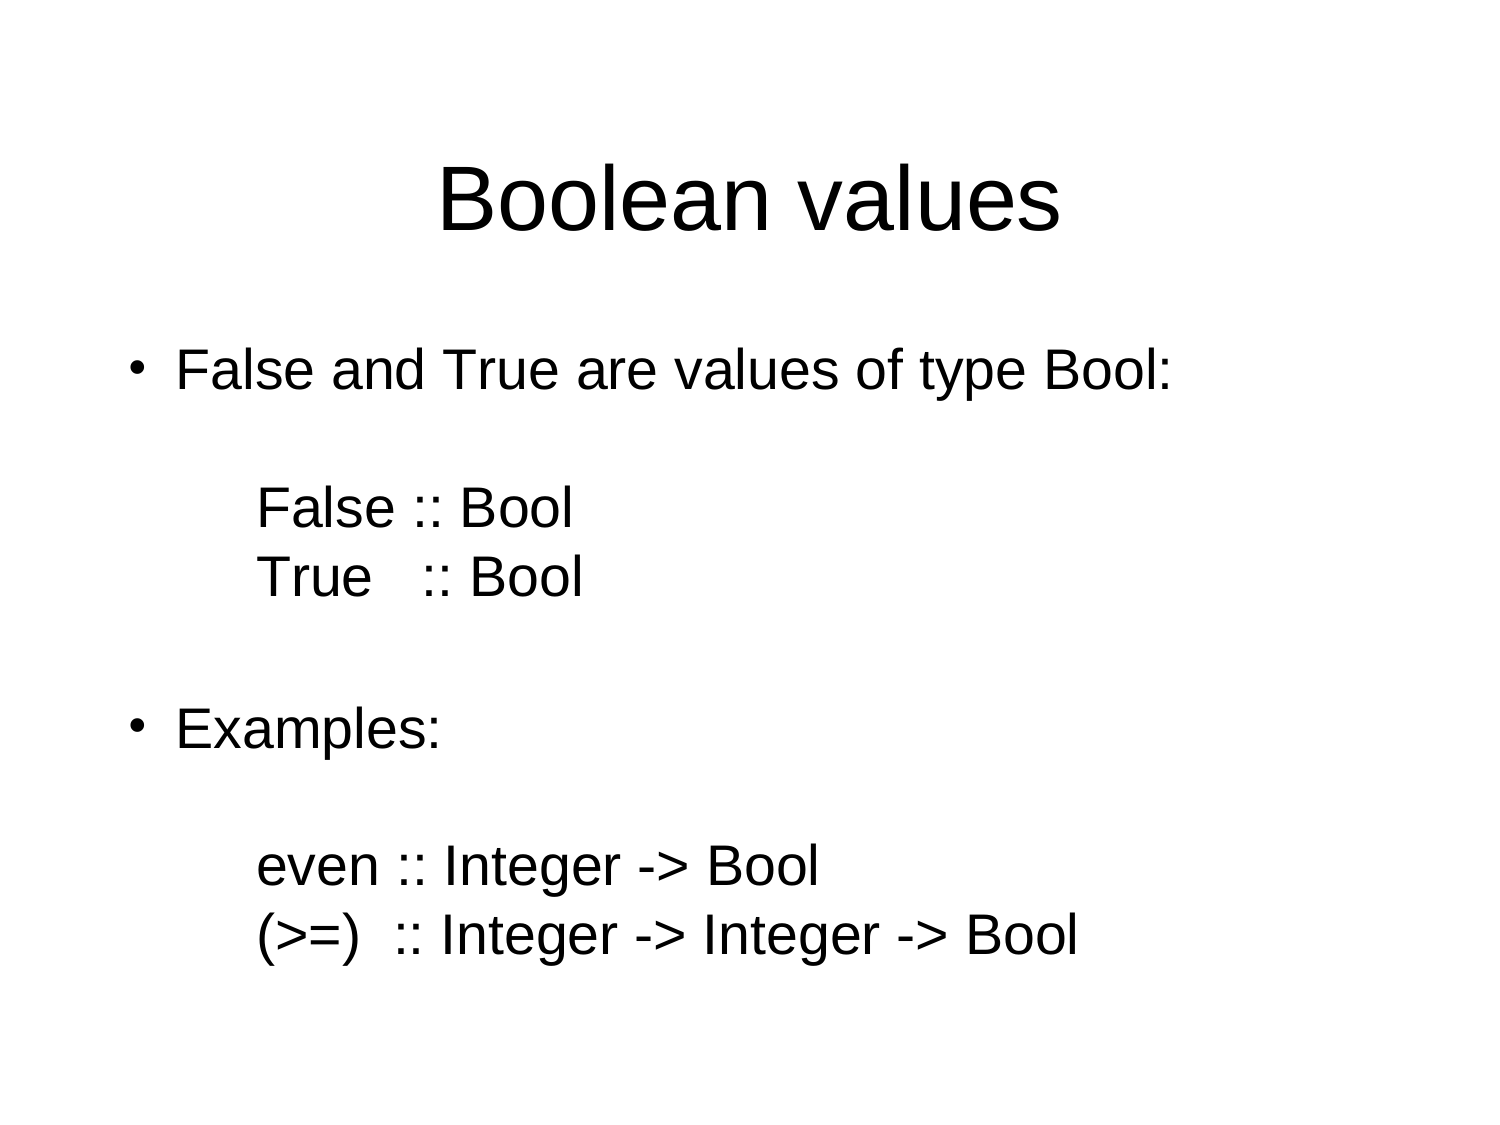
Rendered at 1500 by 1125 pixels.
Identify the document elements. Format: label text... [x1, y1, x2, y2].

list False and True are values of type Bool: False :: Bool True :: Bool Examples: even :: Integer -> Bool (>=) :: Integer -> Integer -> Bool [112, 324, 1388, 978]
title Boolean values [112, 99, 1388, 288]
